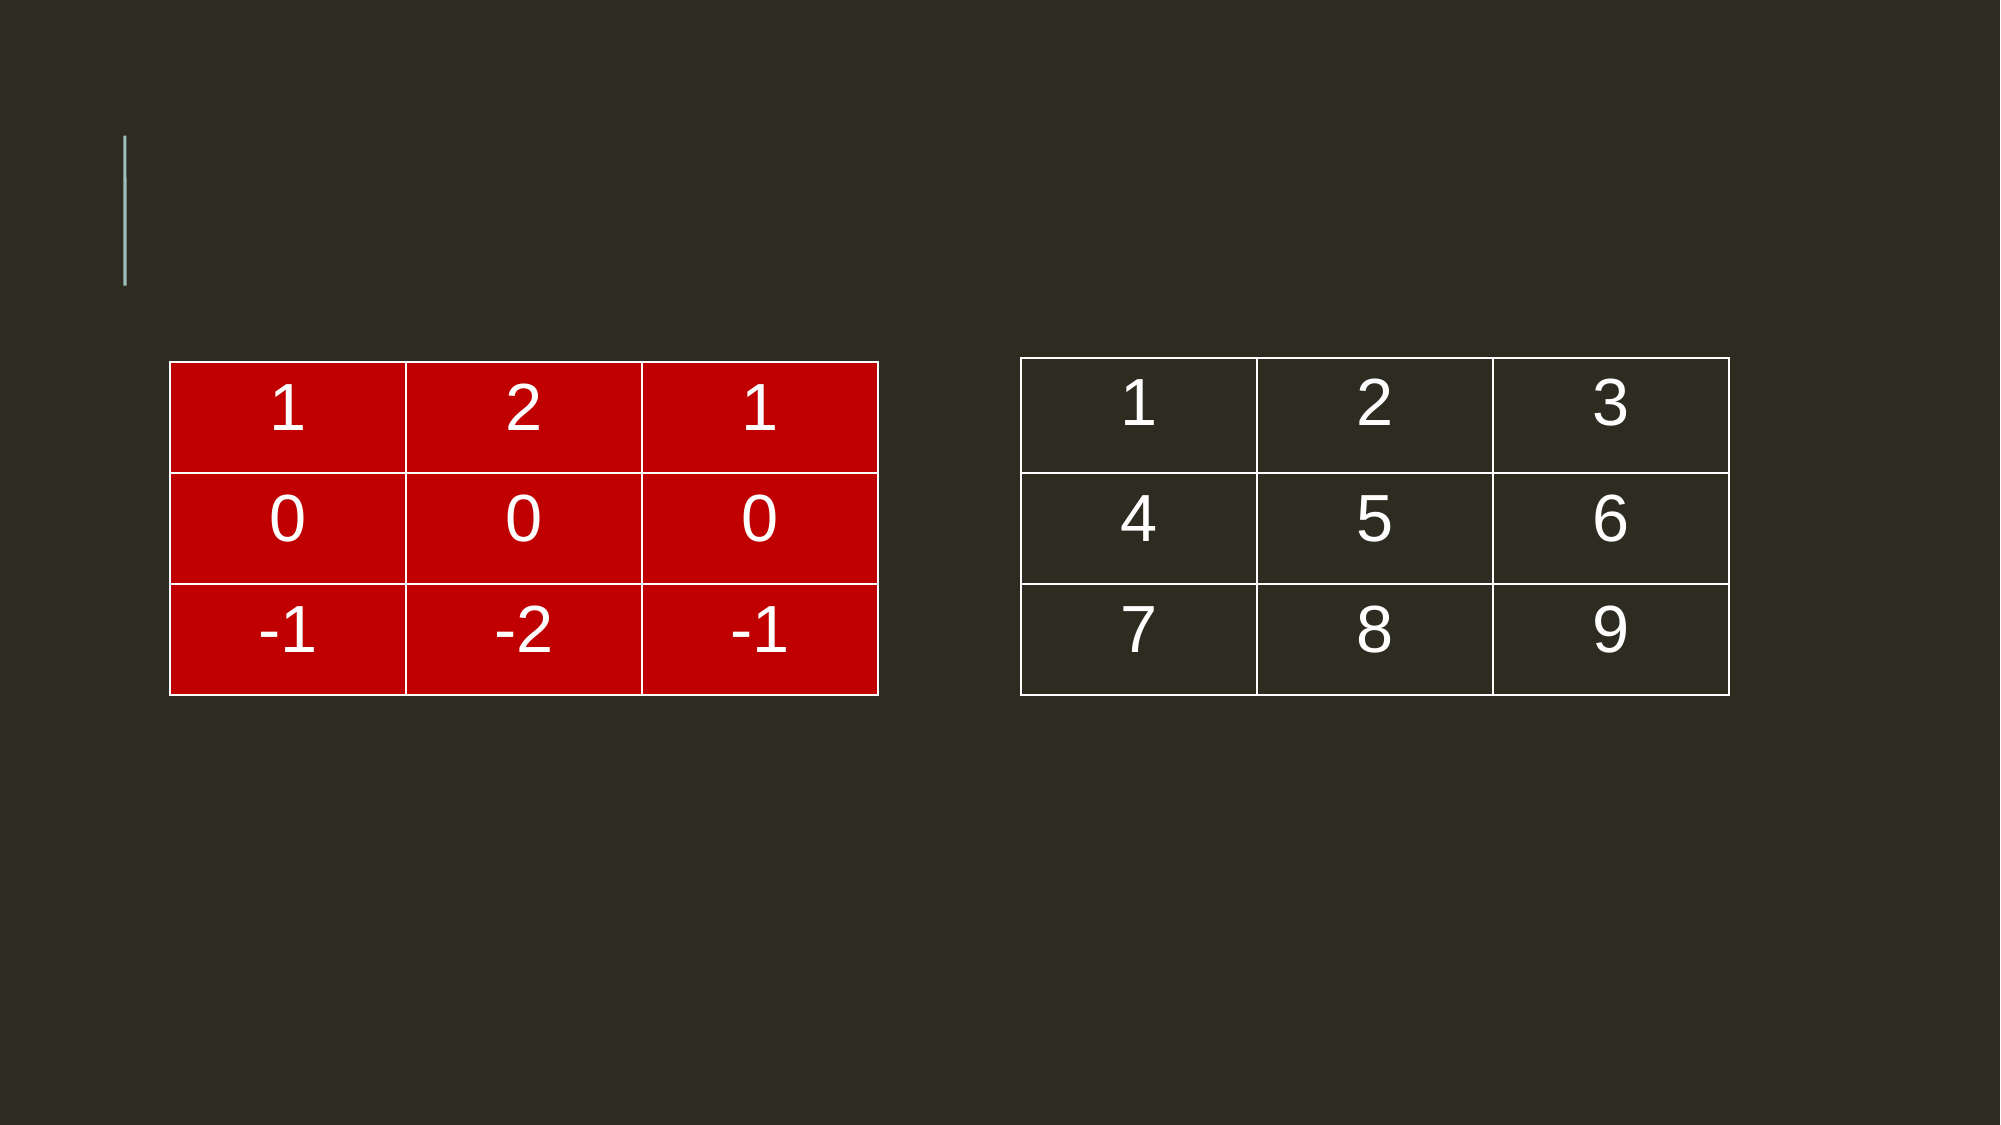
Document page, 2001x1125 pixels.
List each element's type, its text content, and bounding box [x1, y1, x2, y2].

table_cell 0 [171, 474, 405, 583]
table_cell 5 [1258, 474, 1492, 583]
table_header 2 [407, 363, 641, 472]
table_header 2 [1258, 359, 1492, 472]
table_cell 9 [1494, 585, 1728, 694]
table_cell 0 [643, 474, 877, 583]
table_cell -1 [171, 585, 405, 694]
table_cell -1 [643, 585, 877, 694]
table_header 3 [1494, 359, 1728, 472]
table_cell 4 [1022, 474, 1256, 583]
table_header 1 [171, 363, 405, 472]
table_cell -2 [407, 585, 641, 694]
table_header 1 [643, 363, 877, 472]
table_header 1 [1022, 359, 1256, 472]
table_cell 0 [407, 474, 641, 583]
table_cell 6 [1494, 474, 1728, 583]
table_cell 7 [1022, 585, 1256, 694]
table_cell 8 [1258, 585, 1492, 694]
